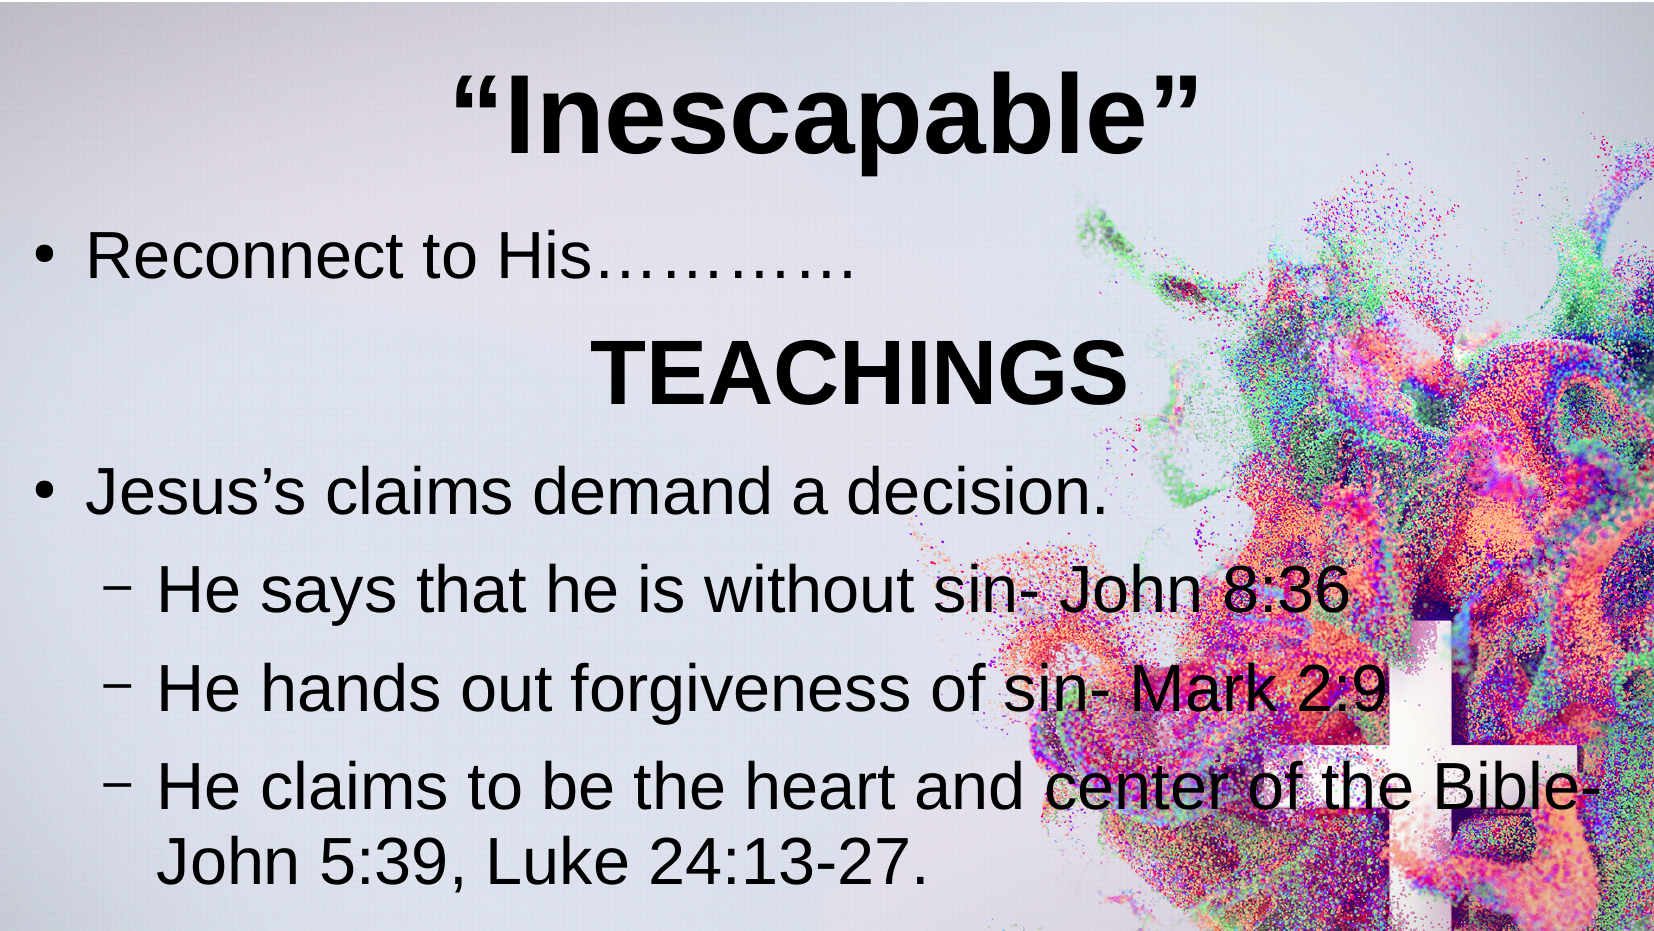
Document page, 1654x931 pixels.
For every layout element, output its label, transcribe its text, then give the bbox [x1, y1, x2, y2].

title “Inescapable” [82, 37, 1571, 193]
list Reconnect to His………… TEACHINGS Jesus’s claims demand a decision. He says that he is without sin- John 8:36 He hands out forgiveness of sin- Mark 2:9 He claims to be the heart and center of the Bible- John 5:39, Luke 24:13-27. [15, 217, 1636, 901]
picture [0, 2, 1654, 931]
